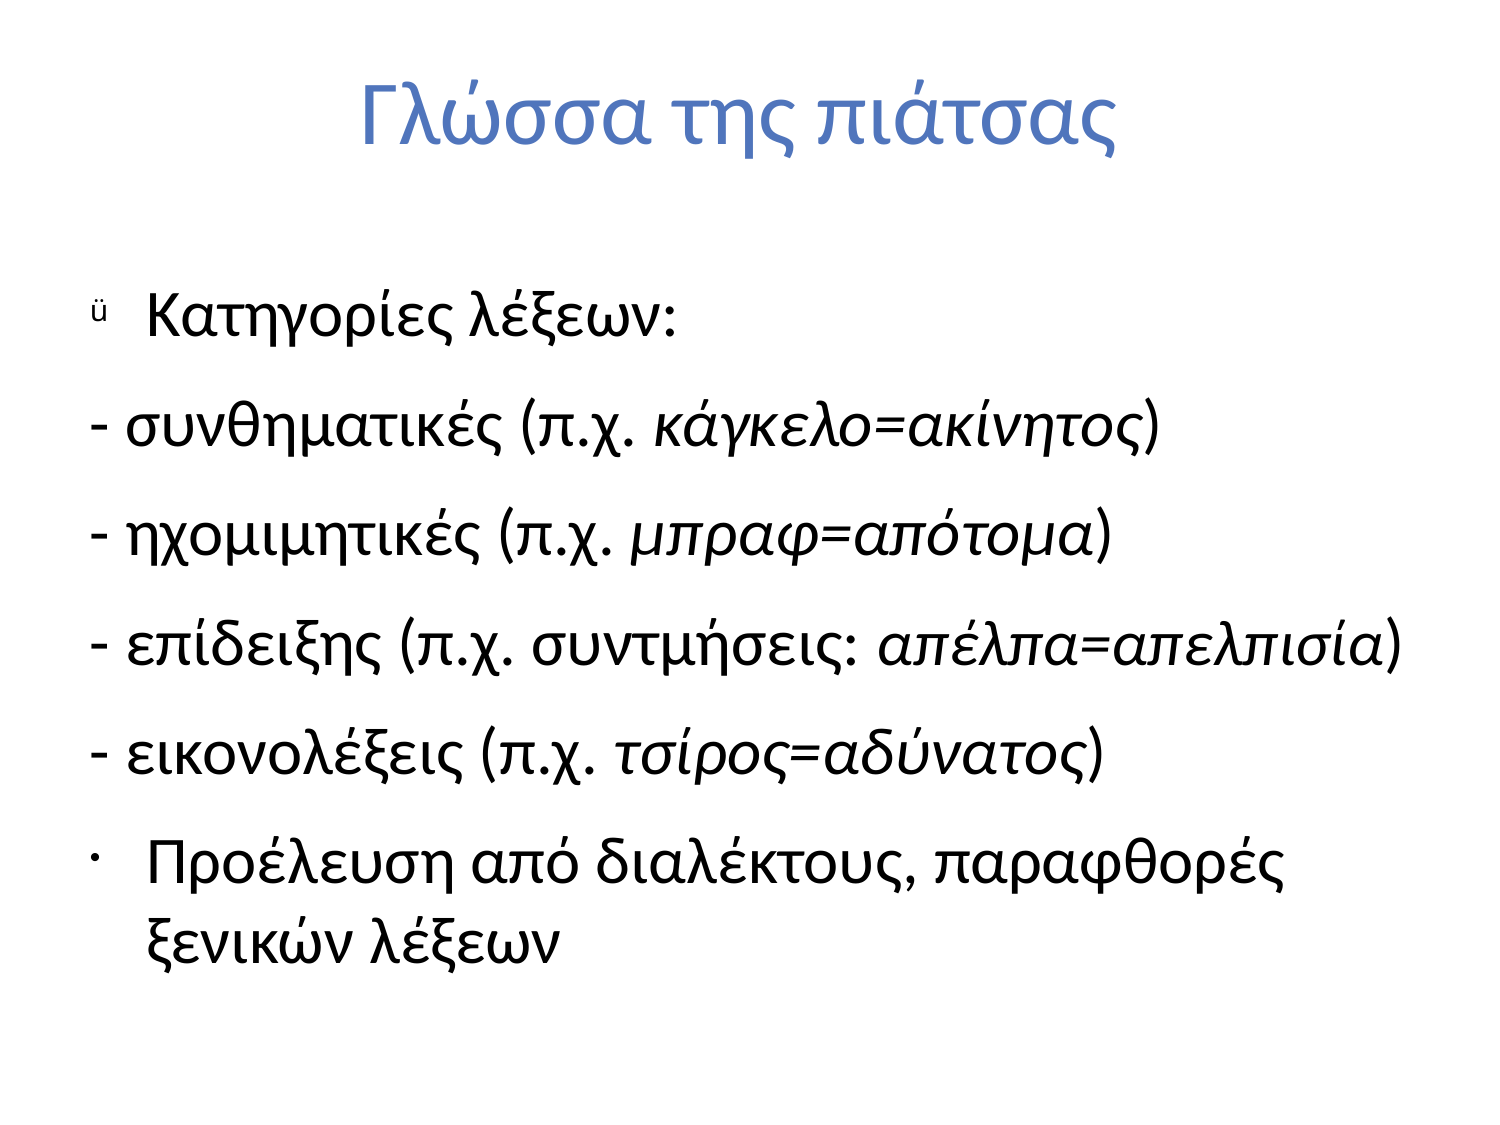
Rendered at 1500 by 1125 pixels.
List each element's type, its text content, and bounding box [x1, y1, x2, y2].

title Γλώσσα της πιάτσας [75, 45, 1425, 233]
list Κατηγορίες λέξεων: - συνθηματικές (π.χ. κάγκελο=ακίνητος) - ηχομιμητικές (π.χ. μπραφ=απότομα) - επίδειξης (π.χ. συντμήσεις: απέλπα=απελπισία) - εικονολέξεις (π.χ. τσίρος=αδύνατος) Προέλευση από διαλέκτους, παραφθορές ξενικών λέξεων [75, 262, 1425, 1005]
